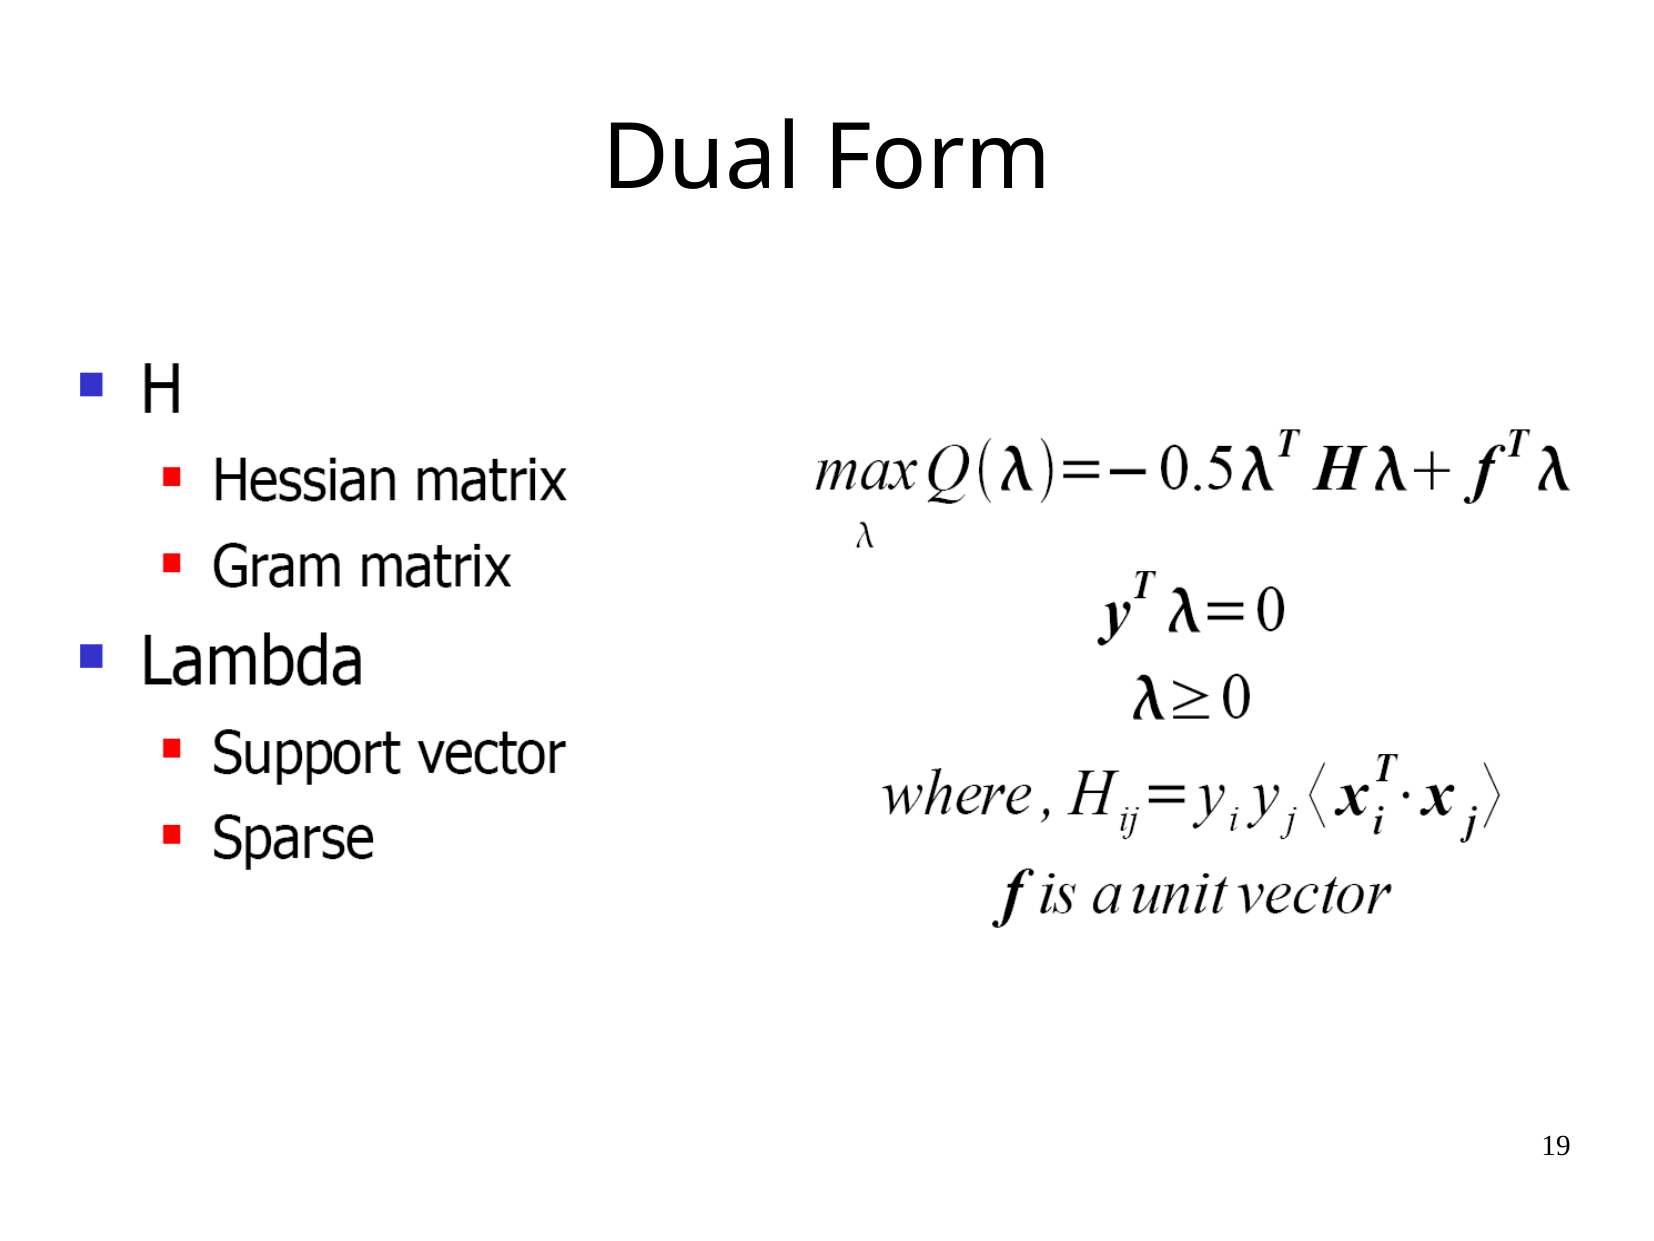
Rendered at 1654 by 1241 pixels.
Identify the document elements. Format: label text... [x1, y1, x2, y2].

title Dual Form [82, 49, 1571, 257]
picture [38, 335, 1606, 1021]
